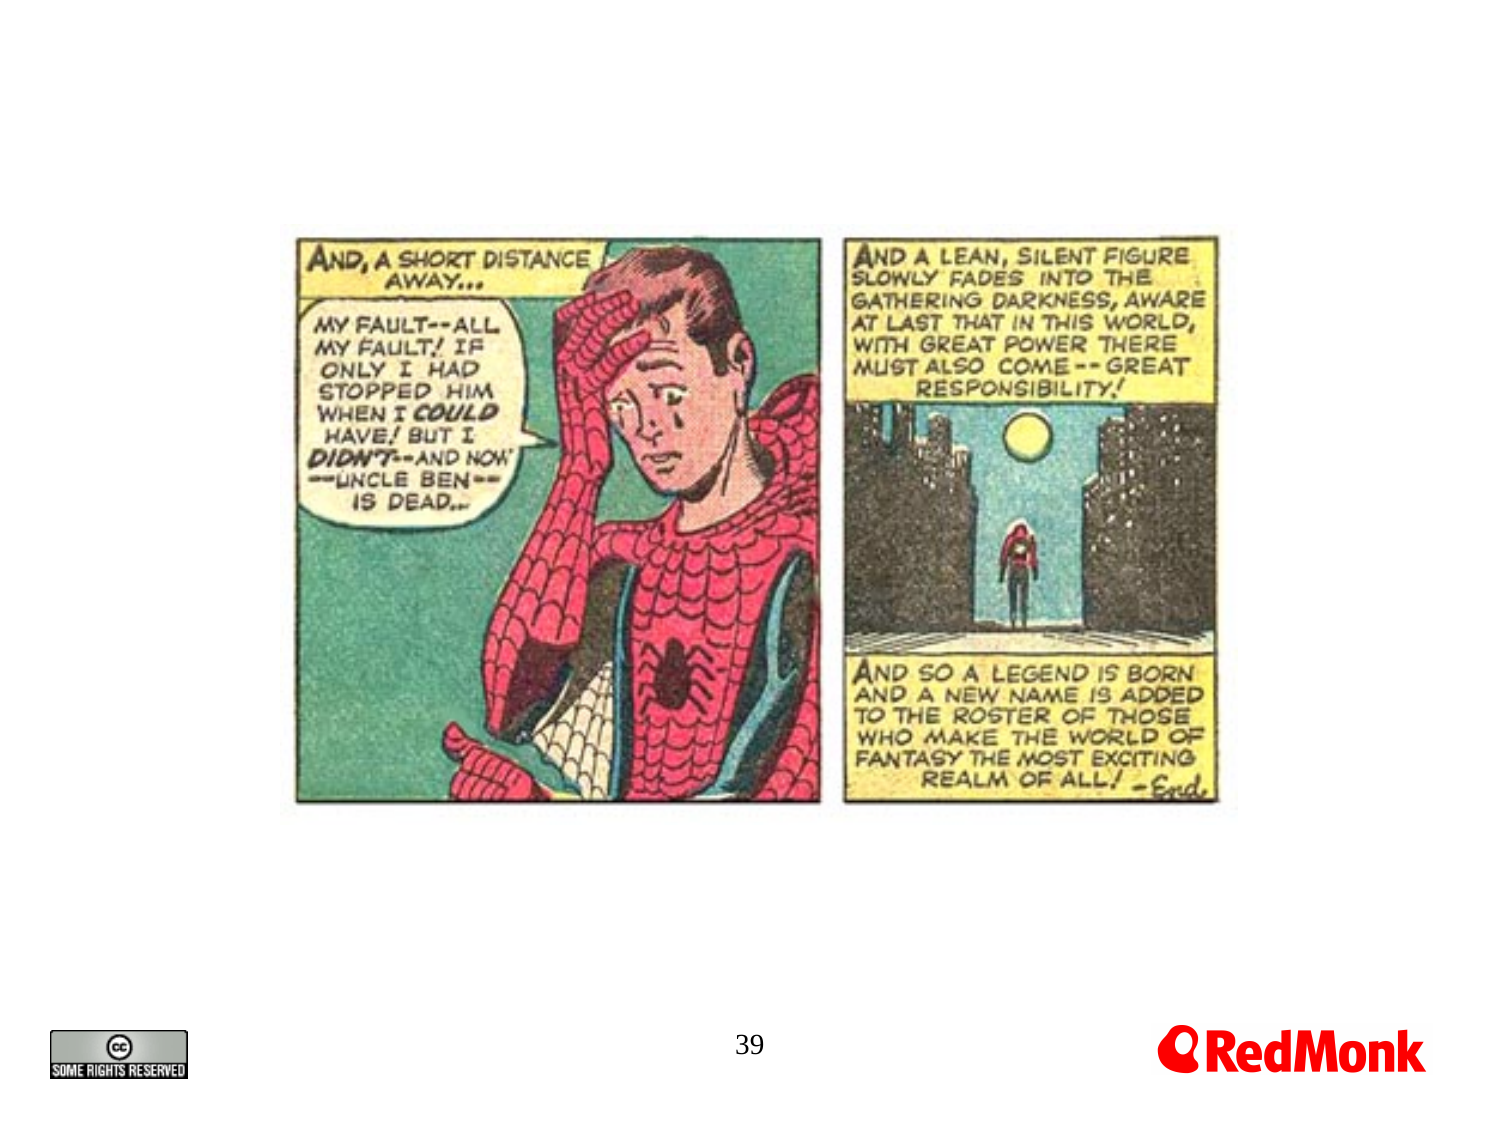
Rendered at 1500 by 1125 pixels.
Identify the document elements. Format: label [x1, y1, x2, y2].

picture [280, 224, 1238, 826]
picture [1151, 1023, 1433, 1075]
picture [50, 1030, 188, 1079]
